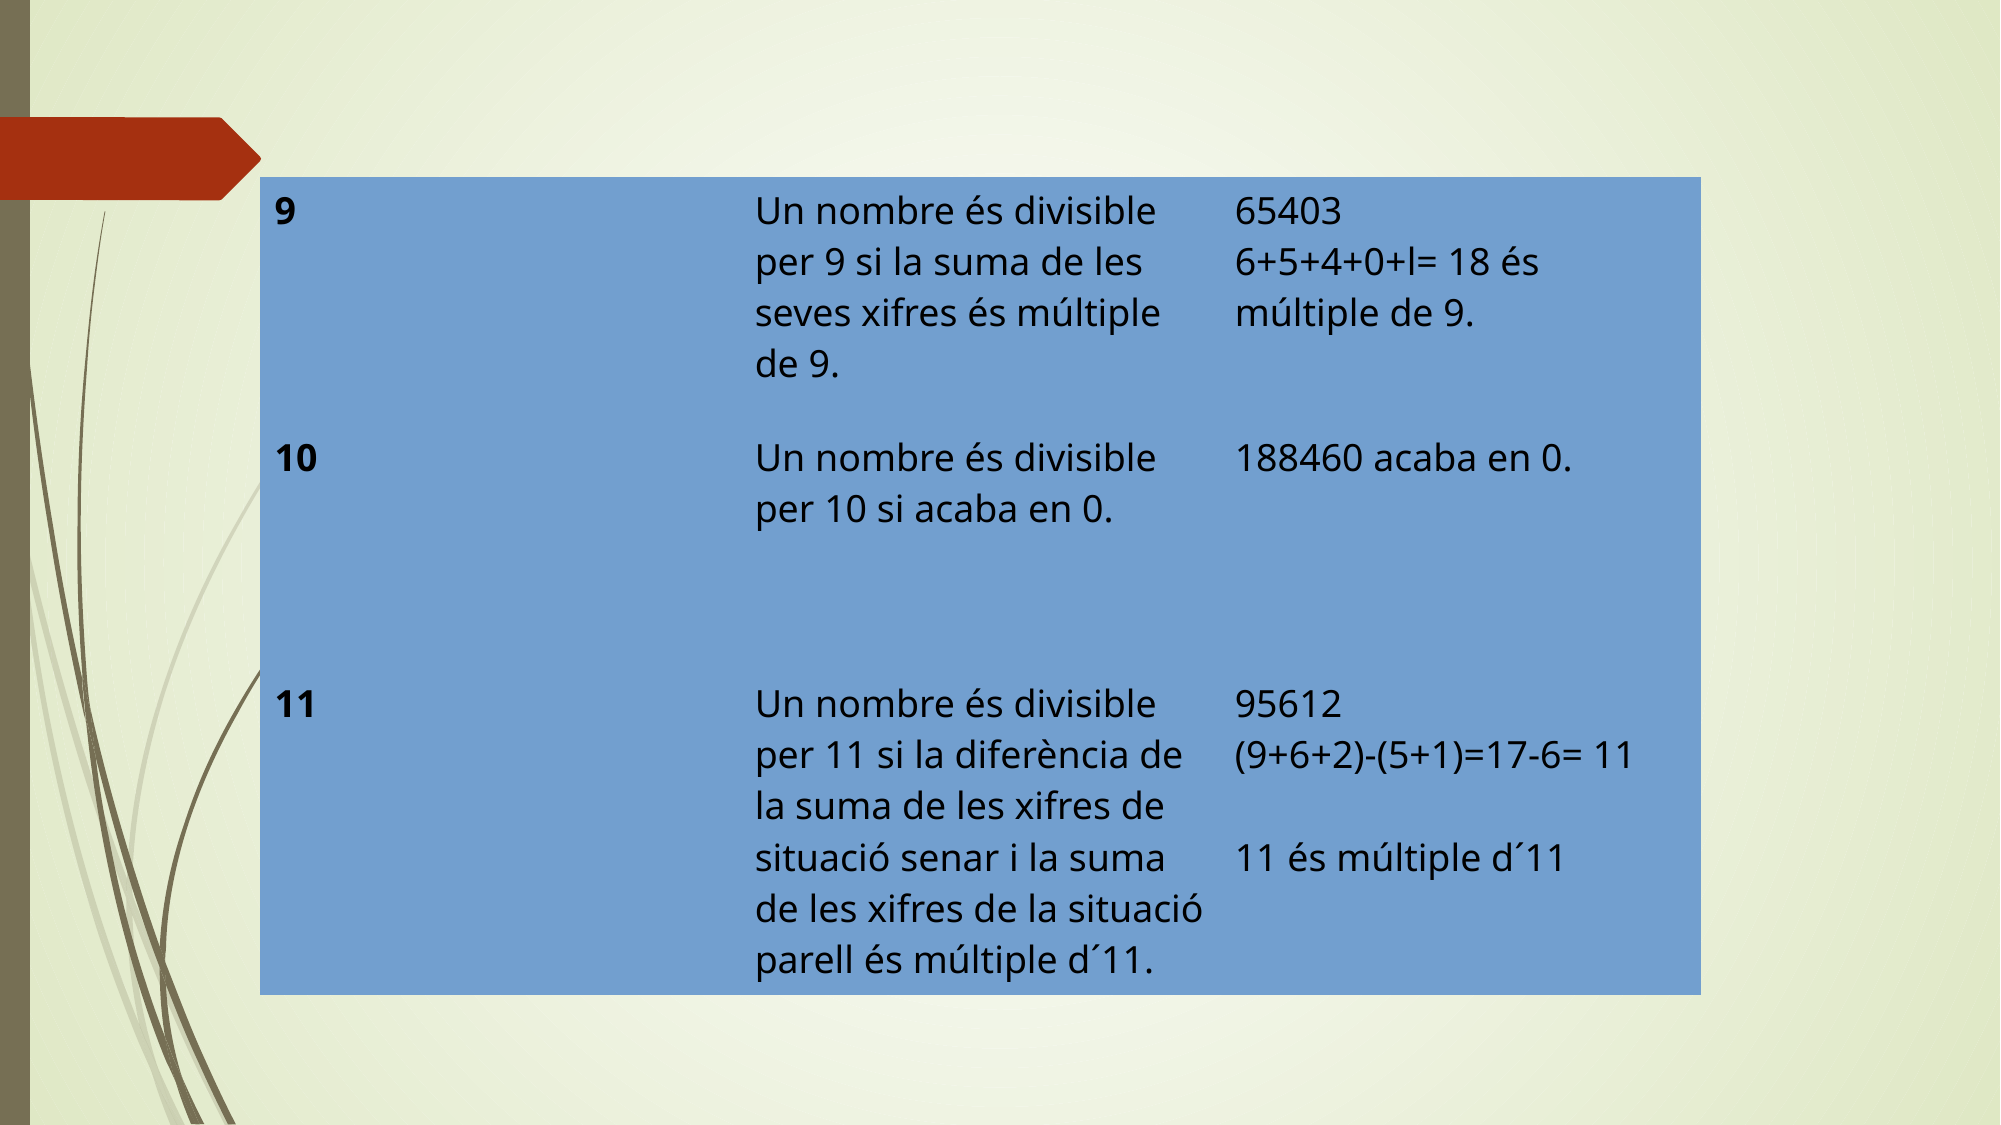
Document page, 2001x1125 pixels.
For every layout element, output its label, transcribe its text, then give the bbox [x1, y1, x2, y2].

table_cell 95612 (9+6+2)-(5+1)=17-6= 11 11 és múltiple d´11 [1220, 671, 1701, 995]
table_cell Un nombre és divisible per 10 si acaba en 0. [740, 424, 1220, 671]
table_cell Un nombre és divisible per 11 si la diferència de la suma de les xifres de situació senar i la suma de les xifres de la situació parell és múltiple d´11. [740, 671, 1220, 995]
table_header 9 [260, 177, 740, 424]
table_cell 10 [260, 424, 740, 671]
table_cell 188460 acaba en 0. [1220, 424, 1701, 671]
table_header Un nombre és divisible per 9 si la suma de les seves xifres és múltiple de 9. [740, 177, 1220, 424]
table_header 65403 6+5+4+0+l= 18 és múltiple de 9. [1220, 177, 1701, 424]
table_cell 11 [260, 671, 740, 995]
